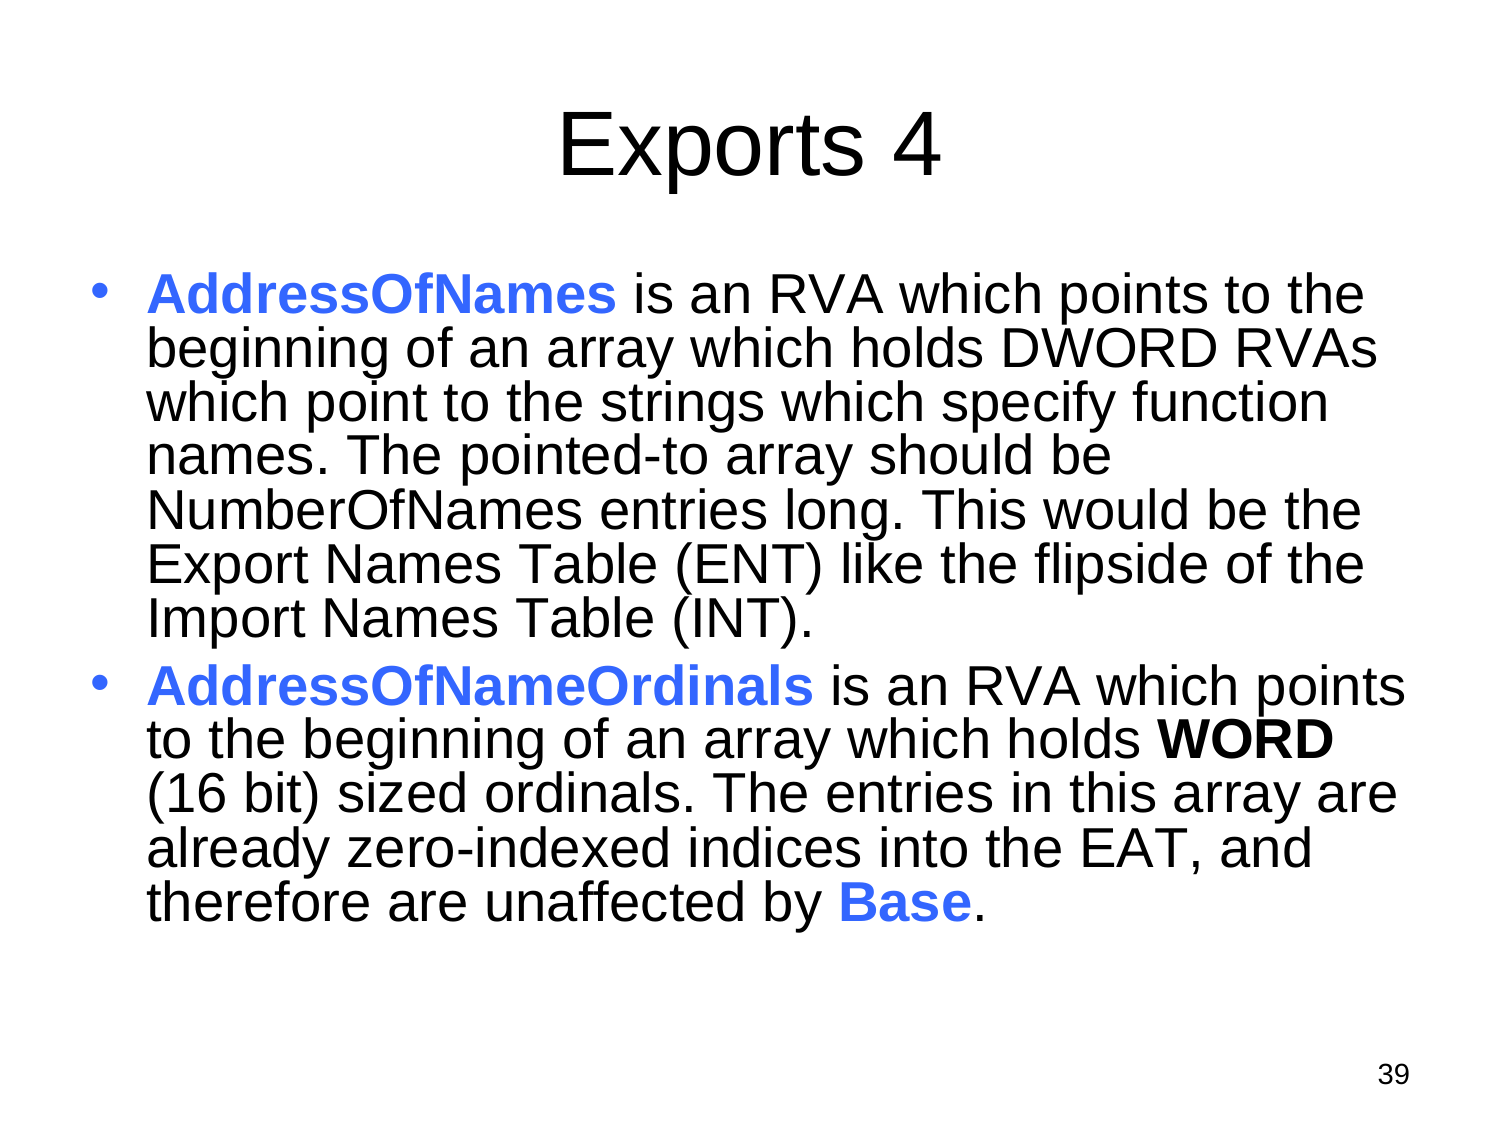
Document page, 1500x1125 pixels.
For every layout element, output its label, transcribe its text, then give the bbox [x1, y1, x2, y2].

list AddressOfNames is an RVA which points to the beginning of an array which holds DWORD RVAs which point to the strings which specify function names. The pointed-to array should be NumberOfNames entries long. This would be the Export Names Table (ENT) like the flipside of the Import Names Table (INT). AddressOfNameOrdinals is an RVA which points to the beginning of an array which holds WORD (16 bit) sized ordinals. The entries in this array are already zero-indexed indices into the EAT, and therefore are unaffected by Base. [75, 262, 1426, 1006]
text_box <number> [1074, 1042, 1426, 1103]
title Exports 4 [75, 45, 1426, 233]
